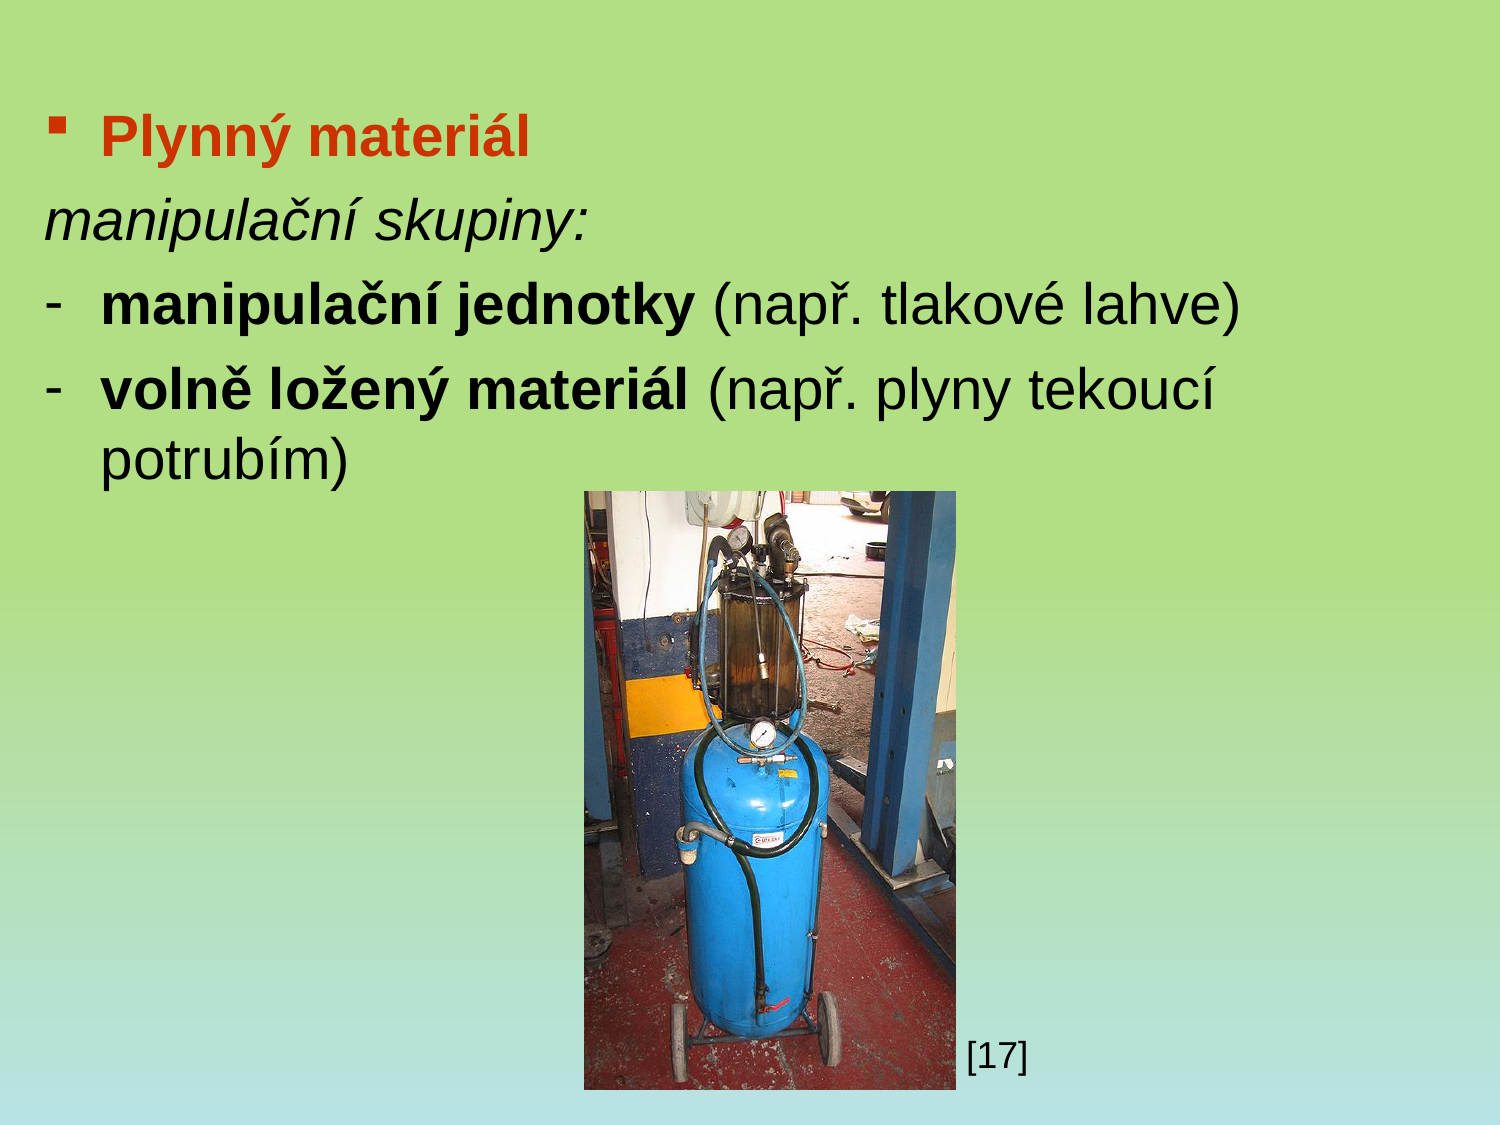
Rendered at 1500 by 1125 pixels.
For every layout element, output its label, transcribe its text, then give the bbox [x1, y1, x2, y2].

picture [0, 0, 1500, 1125]
text_box [17] [951, 1023, 1055, 1084]
picture [584, 491, 956, 1090]
list Plynný materiál manipulační skupiny: manipulační jednotky (např. tlakové lahve) volně ložený materiál (např. plyny tekoucí potrubím) [29, 90, 1459, 1125]
